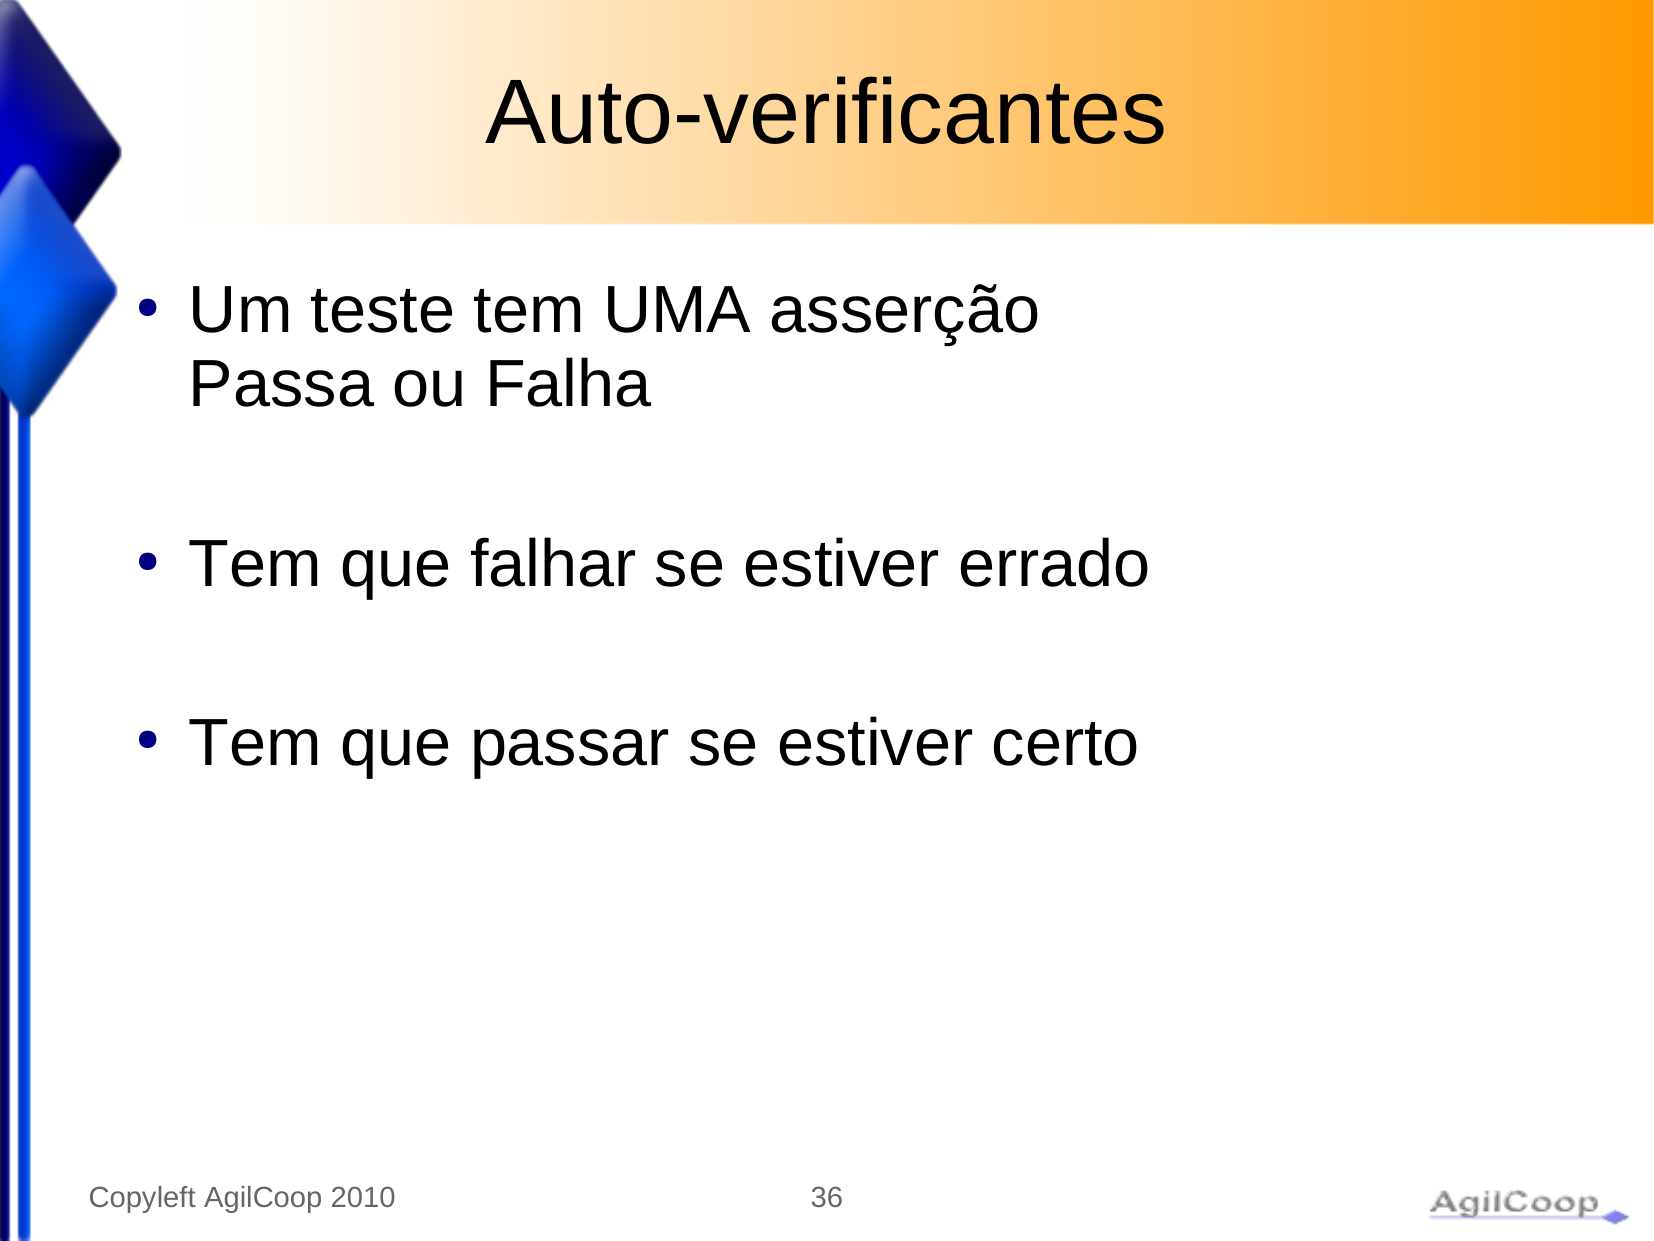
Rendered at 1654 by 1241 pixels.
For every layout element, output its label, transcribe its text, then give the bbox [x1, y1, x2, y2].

list Um teste tem UMA asserção Passa ou Falha Tem que falhar se estiver errado Tem que passar se estiver certo [118, 271, 1607, 1108]
picture [0, 0, 1654, 1241]
title Auto-verificantes [82, 8, 1571, 216]
